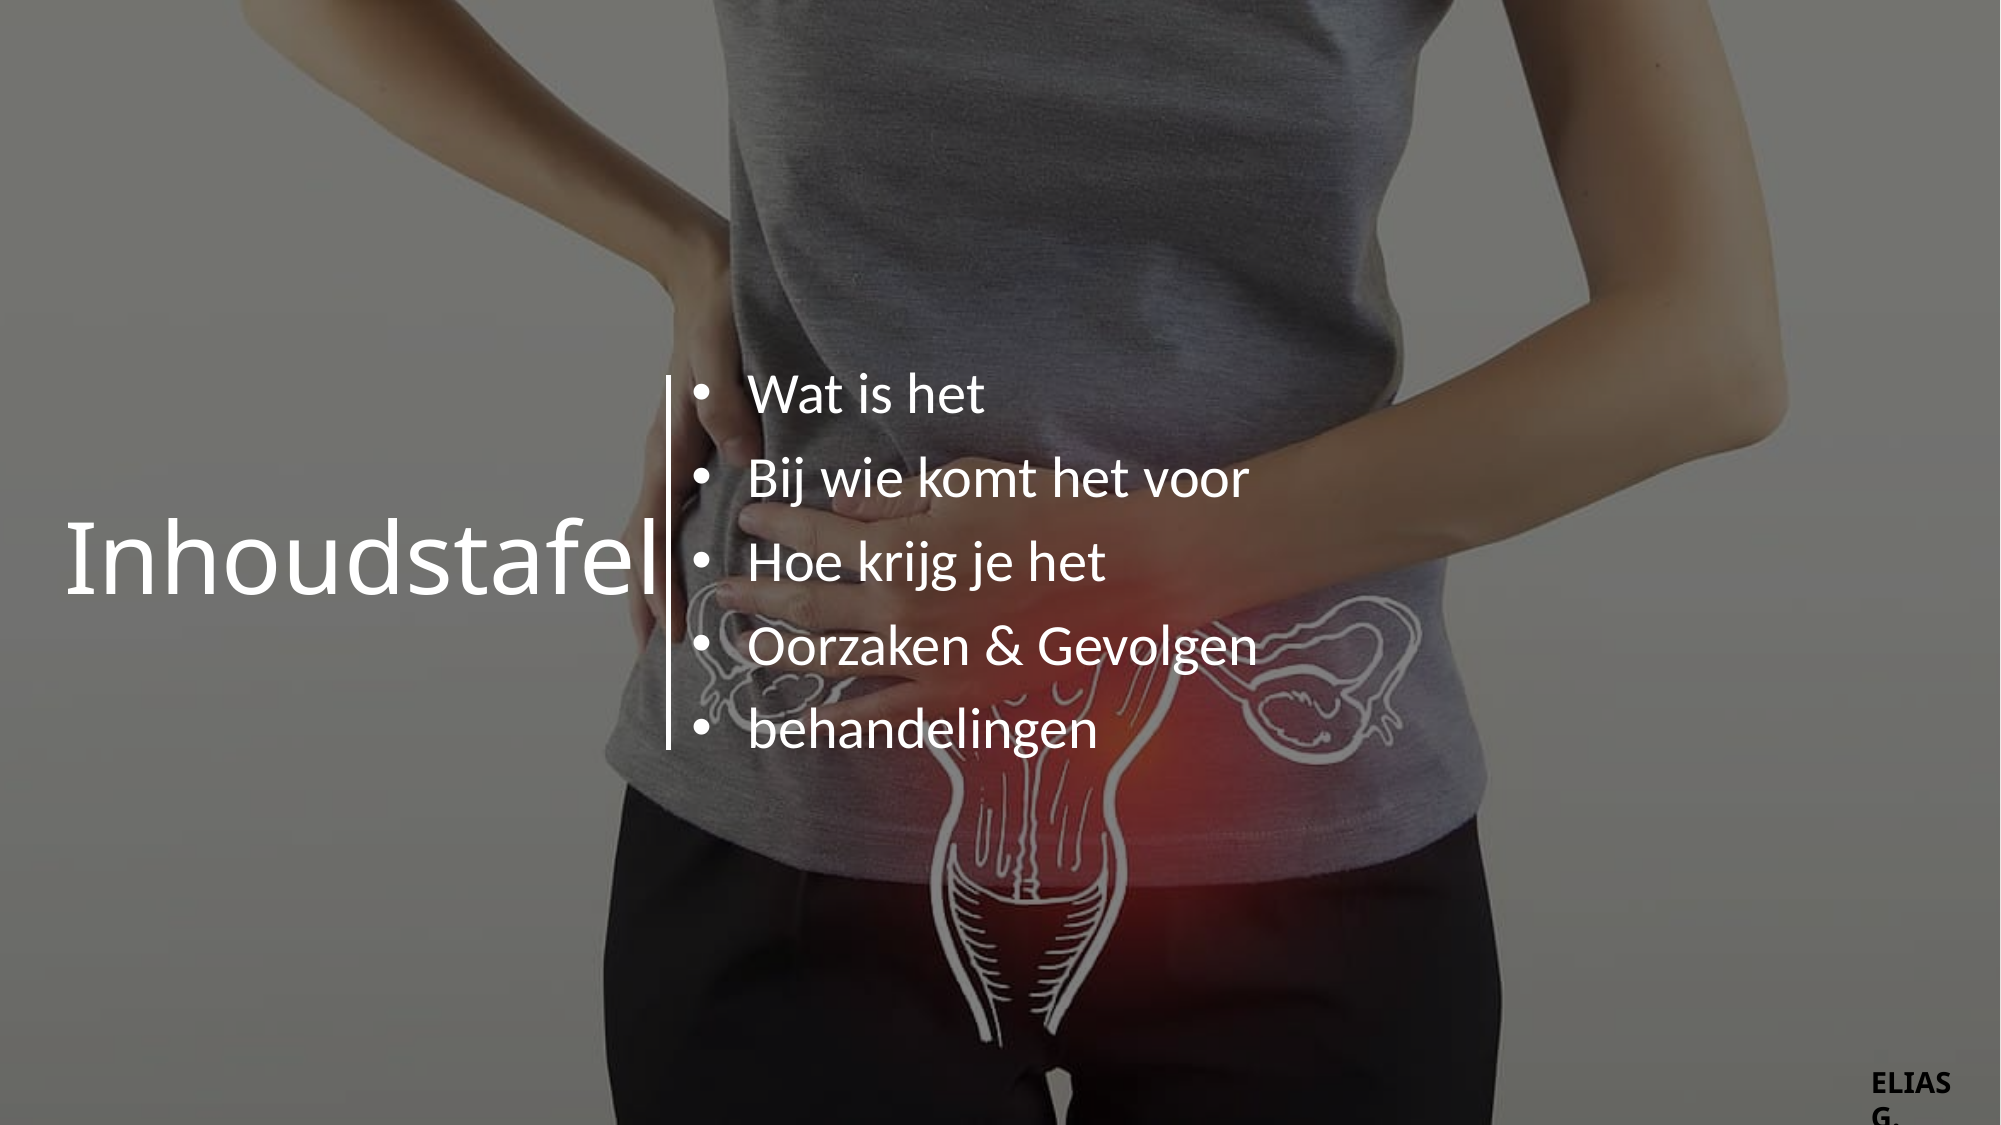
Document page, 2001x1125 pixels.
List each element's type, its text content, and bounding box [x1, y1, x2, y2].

subtitle Wat is het Bij wie komt het voor Hoe krijg je het Oorzaken & Gevolgen behandelingen [676, 335, 1330, 790]
text_box [666, 375, 671, 750]
picture [0, 0, 2000, 1125]
title Inhoudstafel [49, 304, 940, 821]
text_box ELIAS G. [1855, 1057, 1985, 1108]
